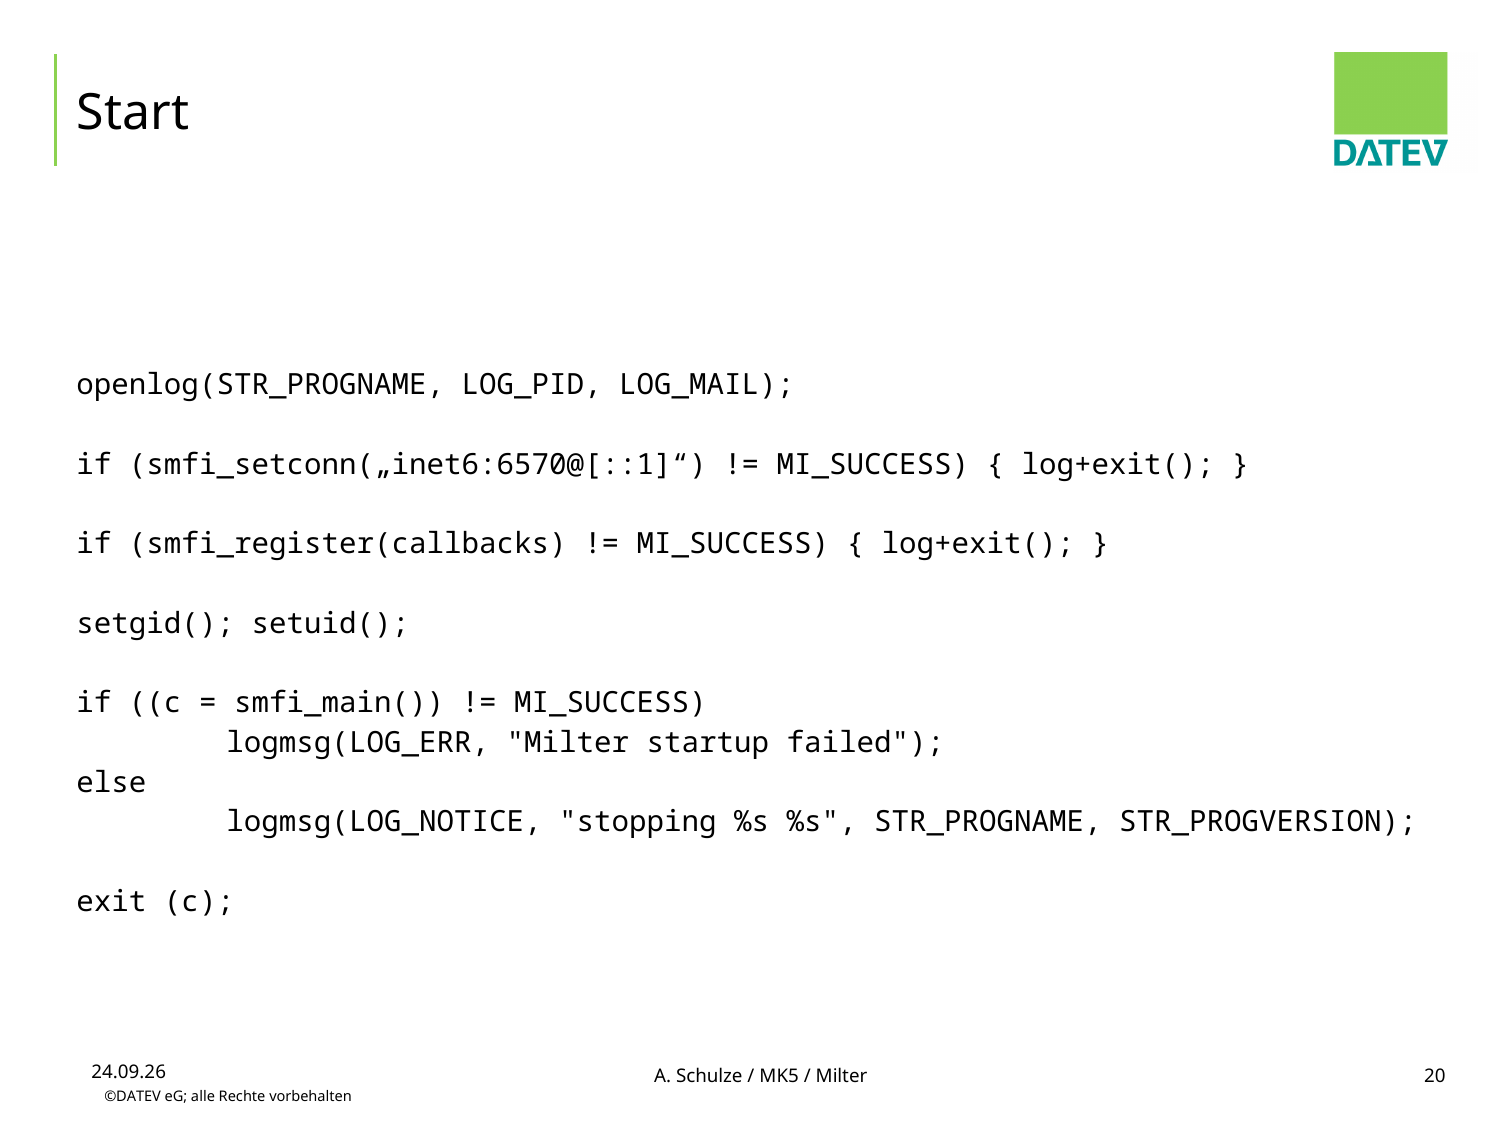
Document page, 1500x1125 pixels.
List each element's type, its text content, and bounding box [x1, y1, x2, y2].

picture [1333, 52, 1478, 173]
subtitle openlog(STR_PROGNAME, LOG_PID, LOG_MAIL); if (smfi_setconn(„inet6:6570@[::1]“) != MI_SUCCESS) { log+exit(); } if (smfi_register(callbacks) != MI_SUCCESS) { log+exit(); } setgid(); setuid(); if ((c = smfi_main()) != MI_SUCCESS) logmsg(LOG_ERR, "Milter startup failed"); else logmsg(LOG_NOTICE, "stopping %s %s", STR_PROGNAME, STR_PROGVERSION); exit (c); [76, 250, 1447, 1033]
title Start [76, 46, 1235, 174]
